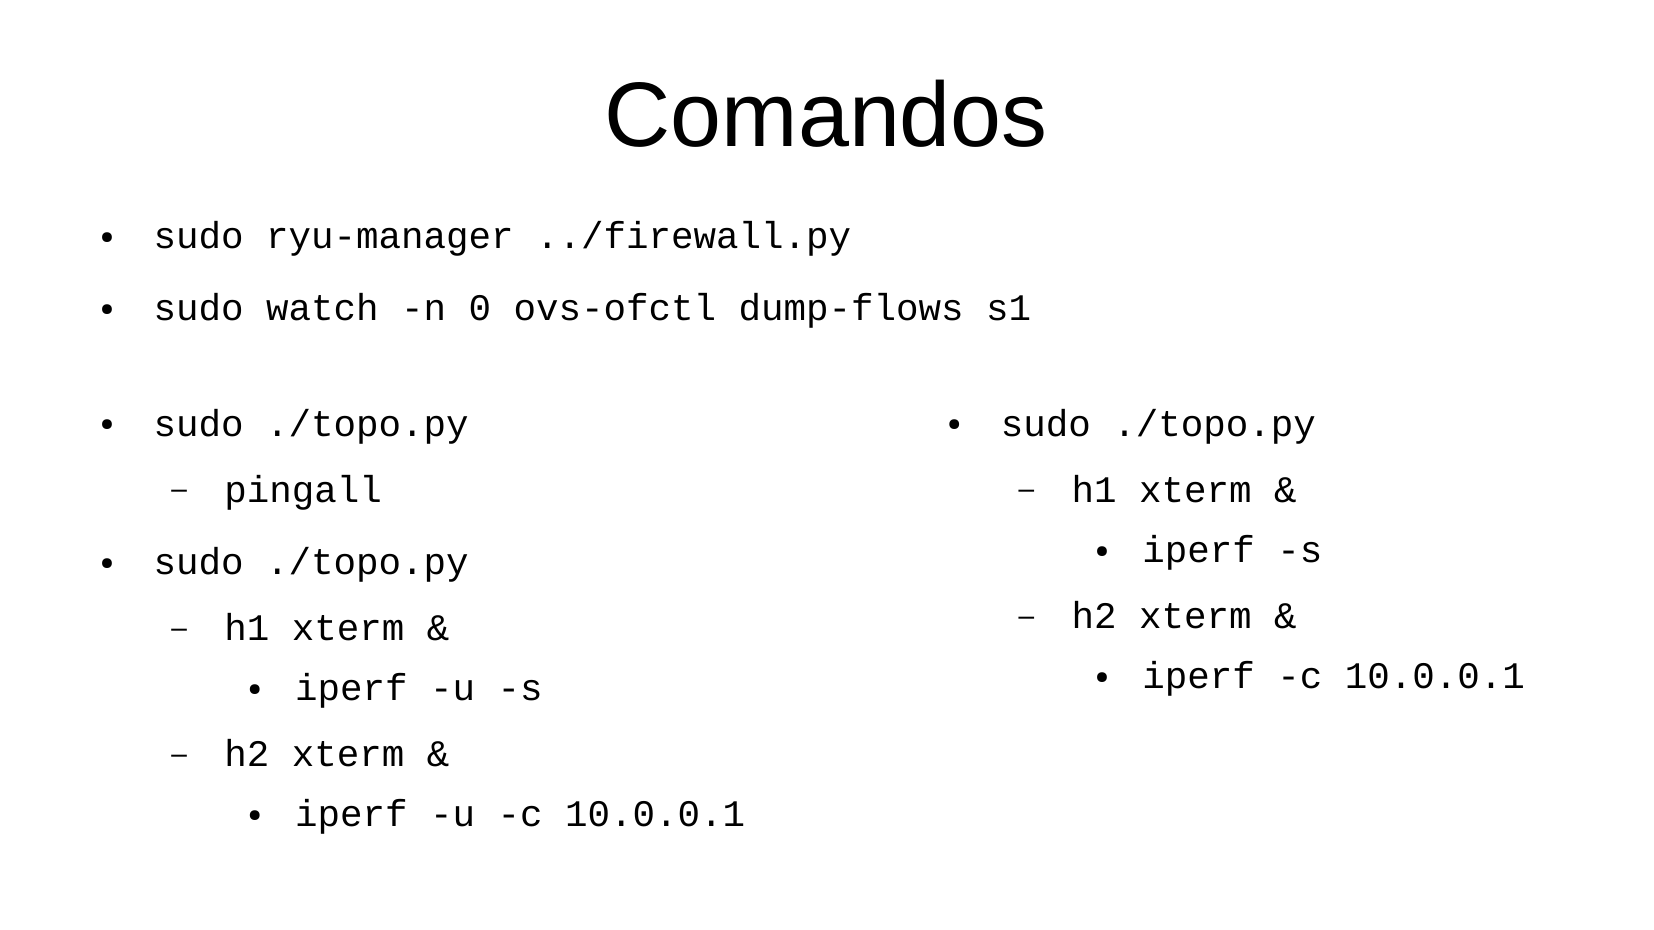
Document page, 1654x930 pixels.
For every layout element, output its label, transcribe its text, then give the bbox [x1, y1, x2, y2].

list sudo ./topo.py pingall sudo ./topo.py h1 xterm & iperf -u -s h2 xterm & iperf -u -c 10.0.0.1 [82, 405, 886, 886]
list sudo ryu-manager ../firewall.py sudo watch -n 0 ovs-ofctl dump-flows s1 [82, 217, 1571, 391]
title Comandos [82, 37, 1571, 193]
list sudo ./topo.py h1 xterm & iperf -s h2 xterm & iperf -c 10.0.0.1 [930, 405, 1571, 772]
